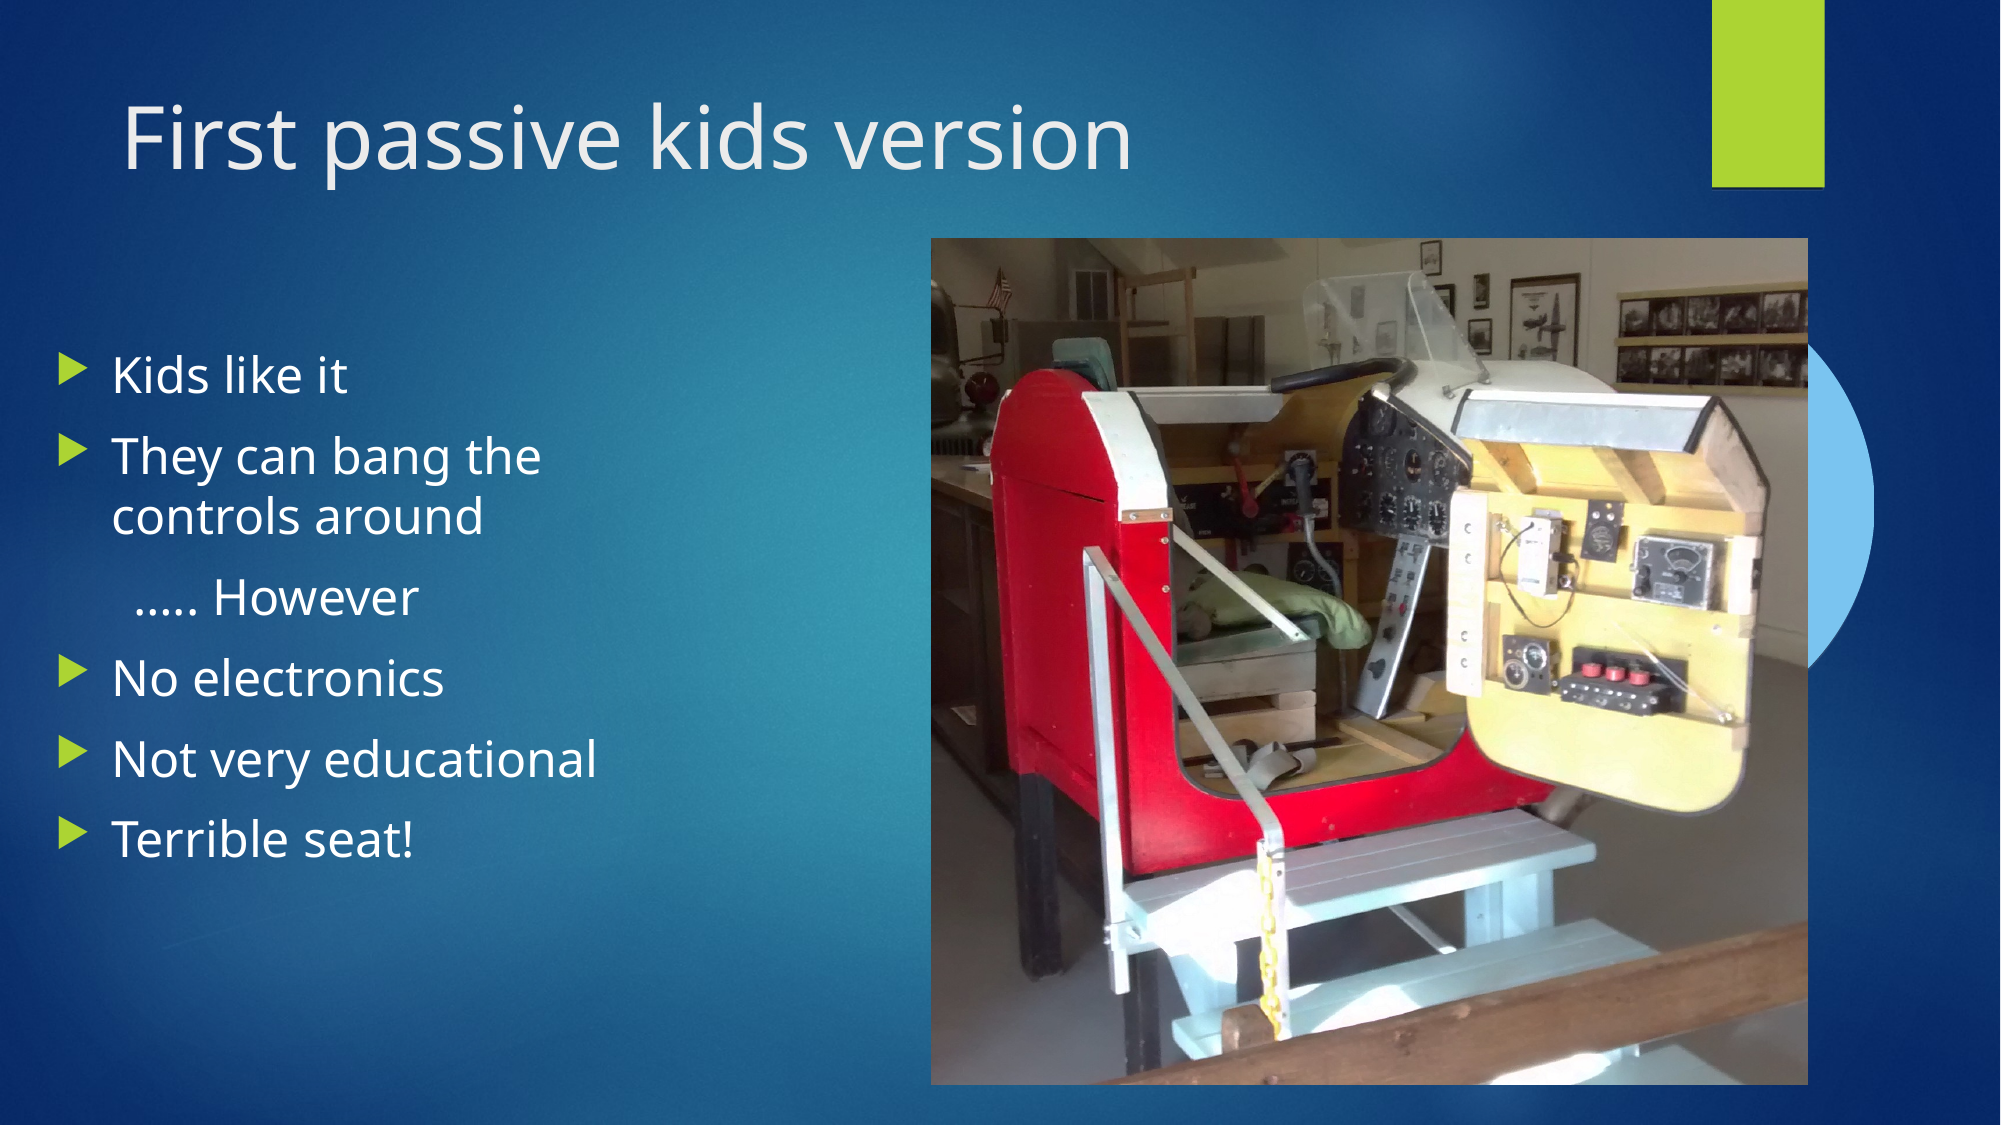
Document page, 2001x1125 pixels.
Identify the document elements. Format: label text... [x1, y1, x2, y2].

text_box First passive kids version [105, 74, 1649, 304]
picture [0, 0, 2001, 1125]
text_box Kids like it They can bang the controls around ….. However No electronics Not very educational Terrible seat! [40, 336, 669, 1025]
